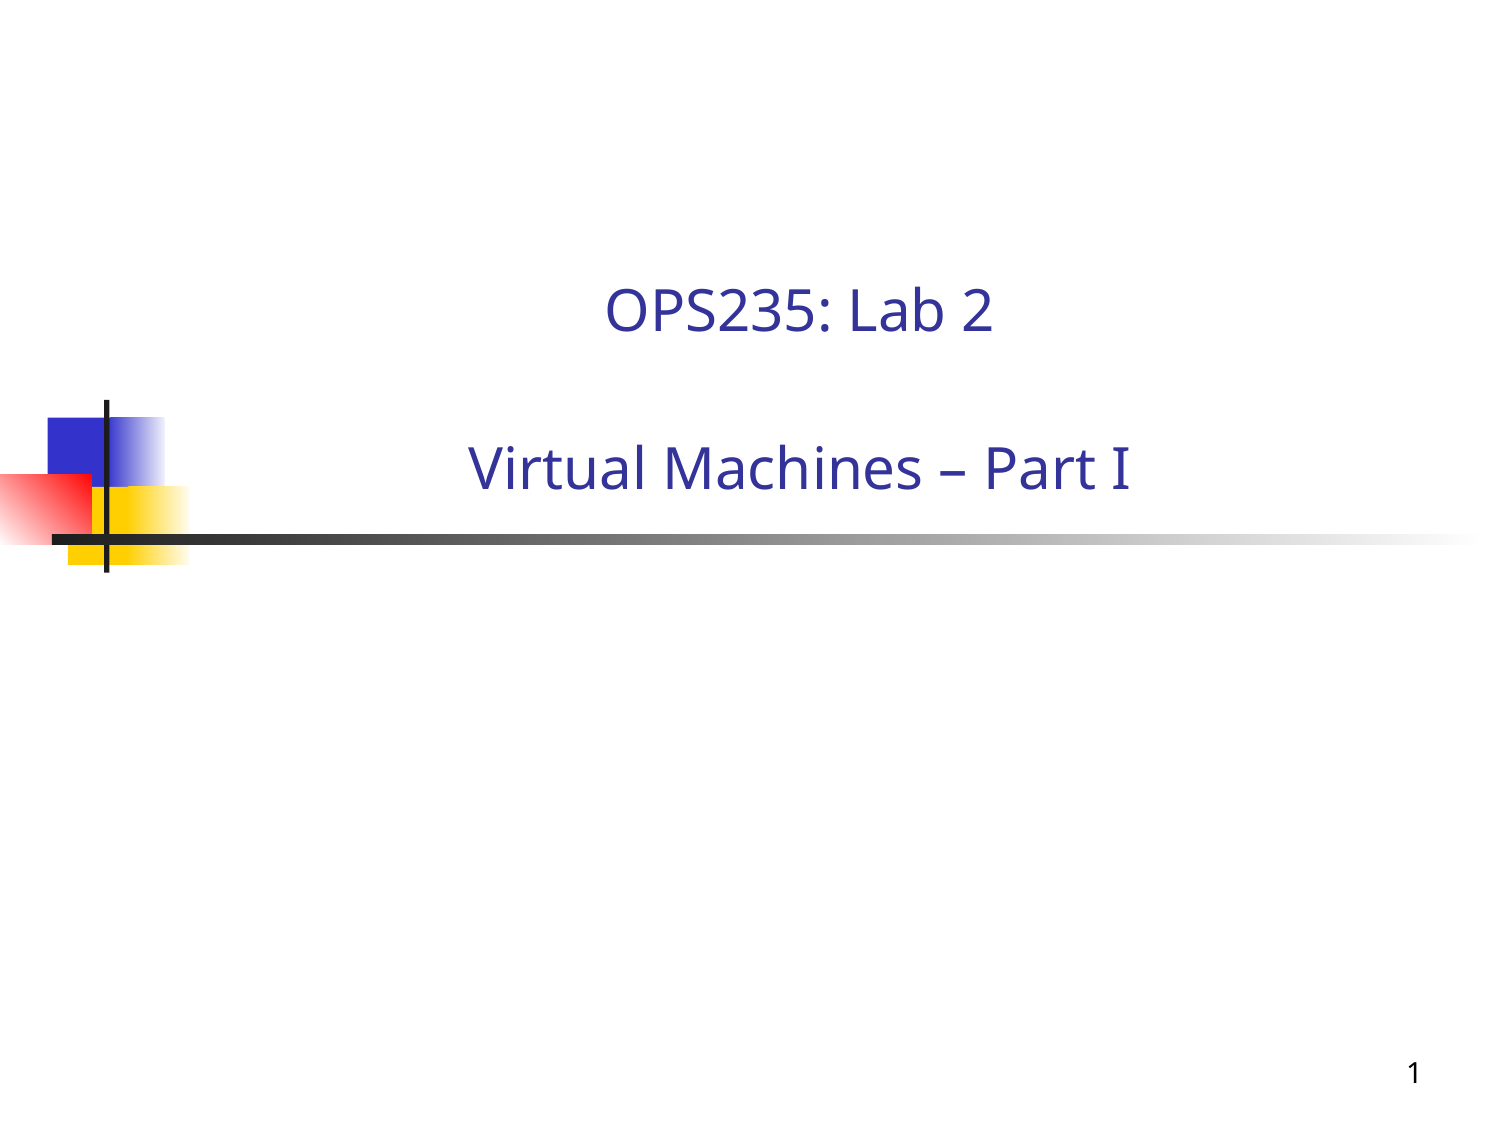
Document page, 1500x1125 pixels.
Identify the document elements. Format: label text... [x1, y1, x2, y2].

title OPS235: Lab 2 Virtual Machines – Part I [162, 259, 1438, 515]
